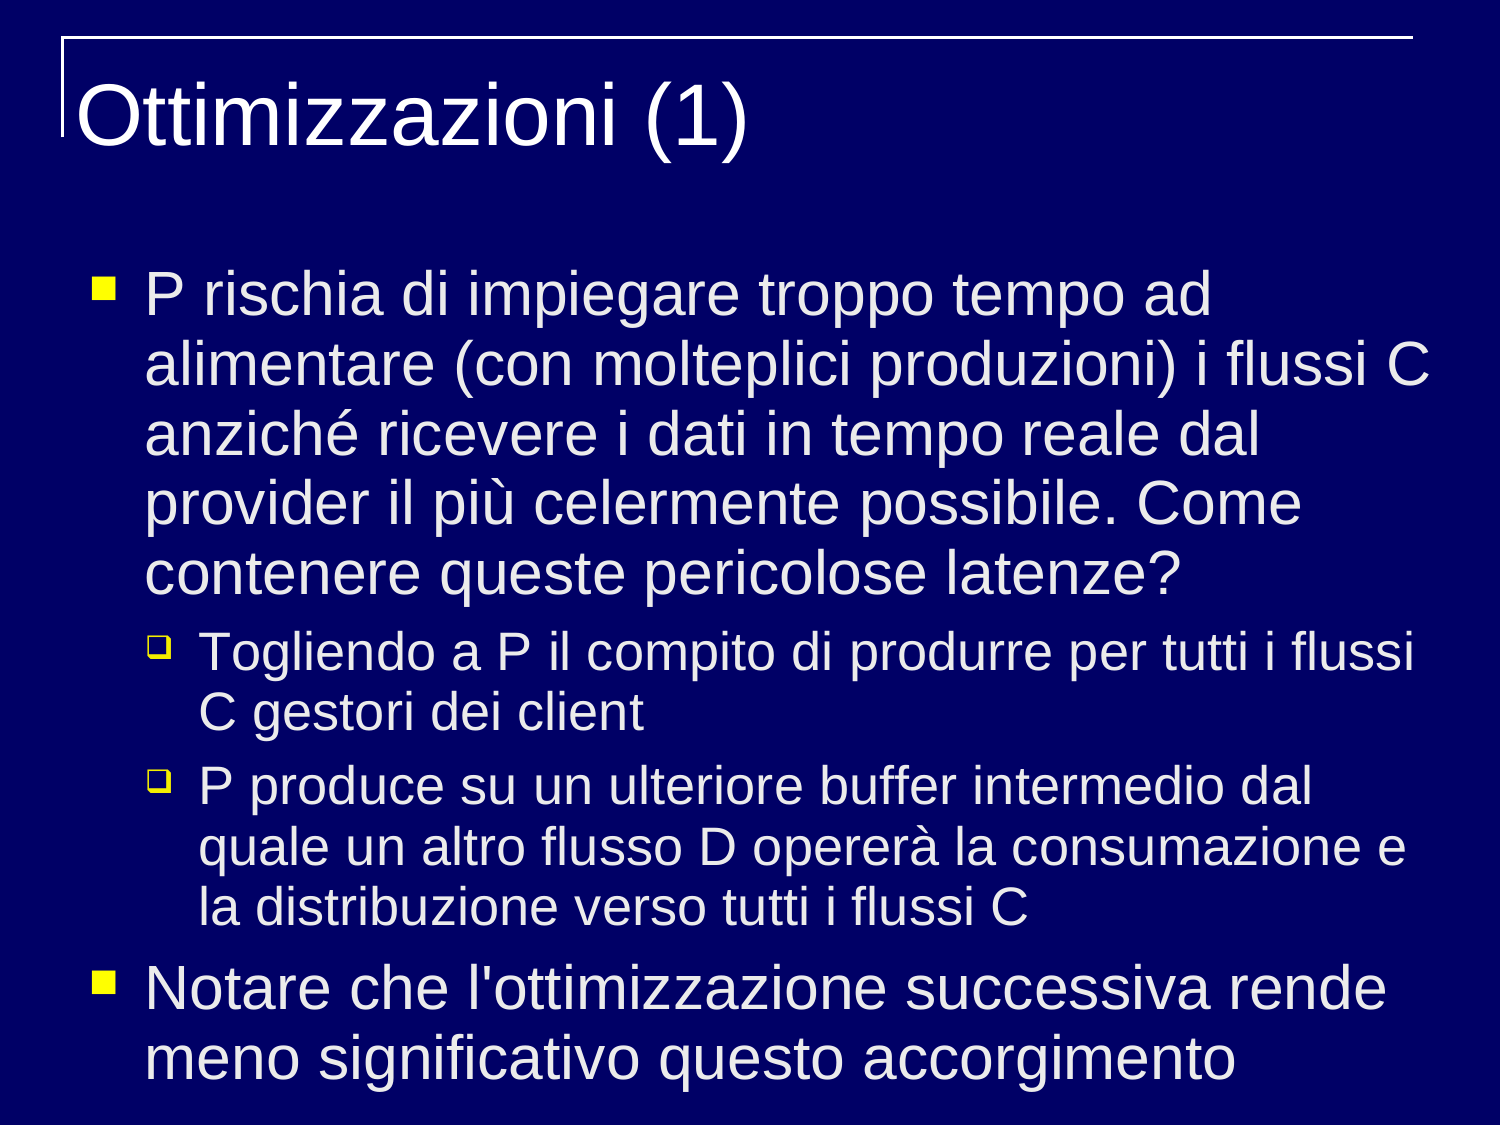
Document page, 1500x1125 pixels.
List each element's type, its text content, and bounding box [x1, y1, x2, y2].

list P rischia di impiegare troppo tempo ad alimentare (con molteplici produzioni) i flussi C anziché ricevere i dati in tempo reale dal provider il più celermente possibile. Come contenere queste pericolose latenze? Togliendo a P il compito di produrre per tutti i flussi C gestori dei client P produce su un ulteriore buffer intermedio dal quale un altro flusso D opererà la consumazione e la distribuzione verso tutti i flussi C Notare che l'ottimizzazione successiva rende meno significativo questo accorgimento [88, 258, 1439, 1093]
title Ottimizzazioni (1) [75, 52, 1426, 178]
